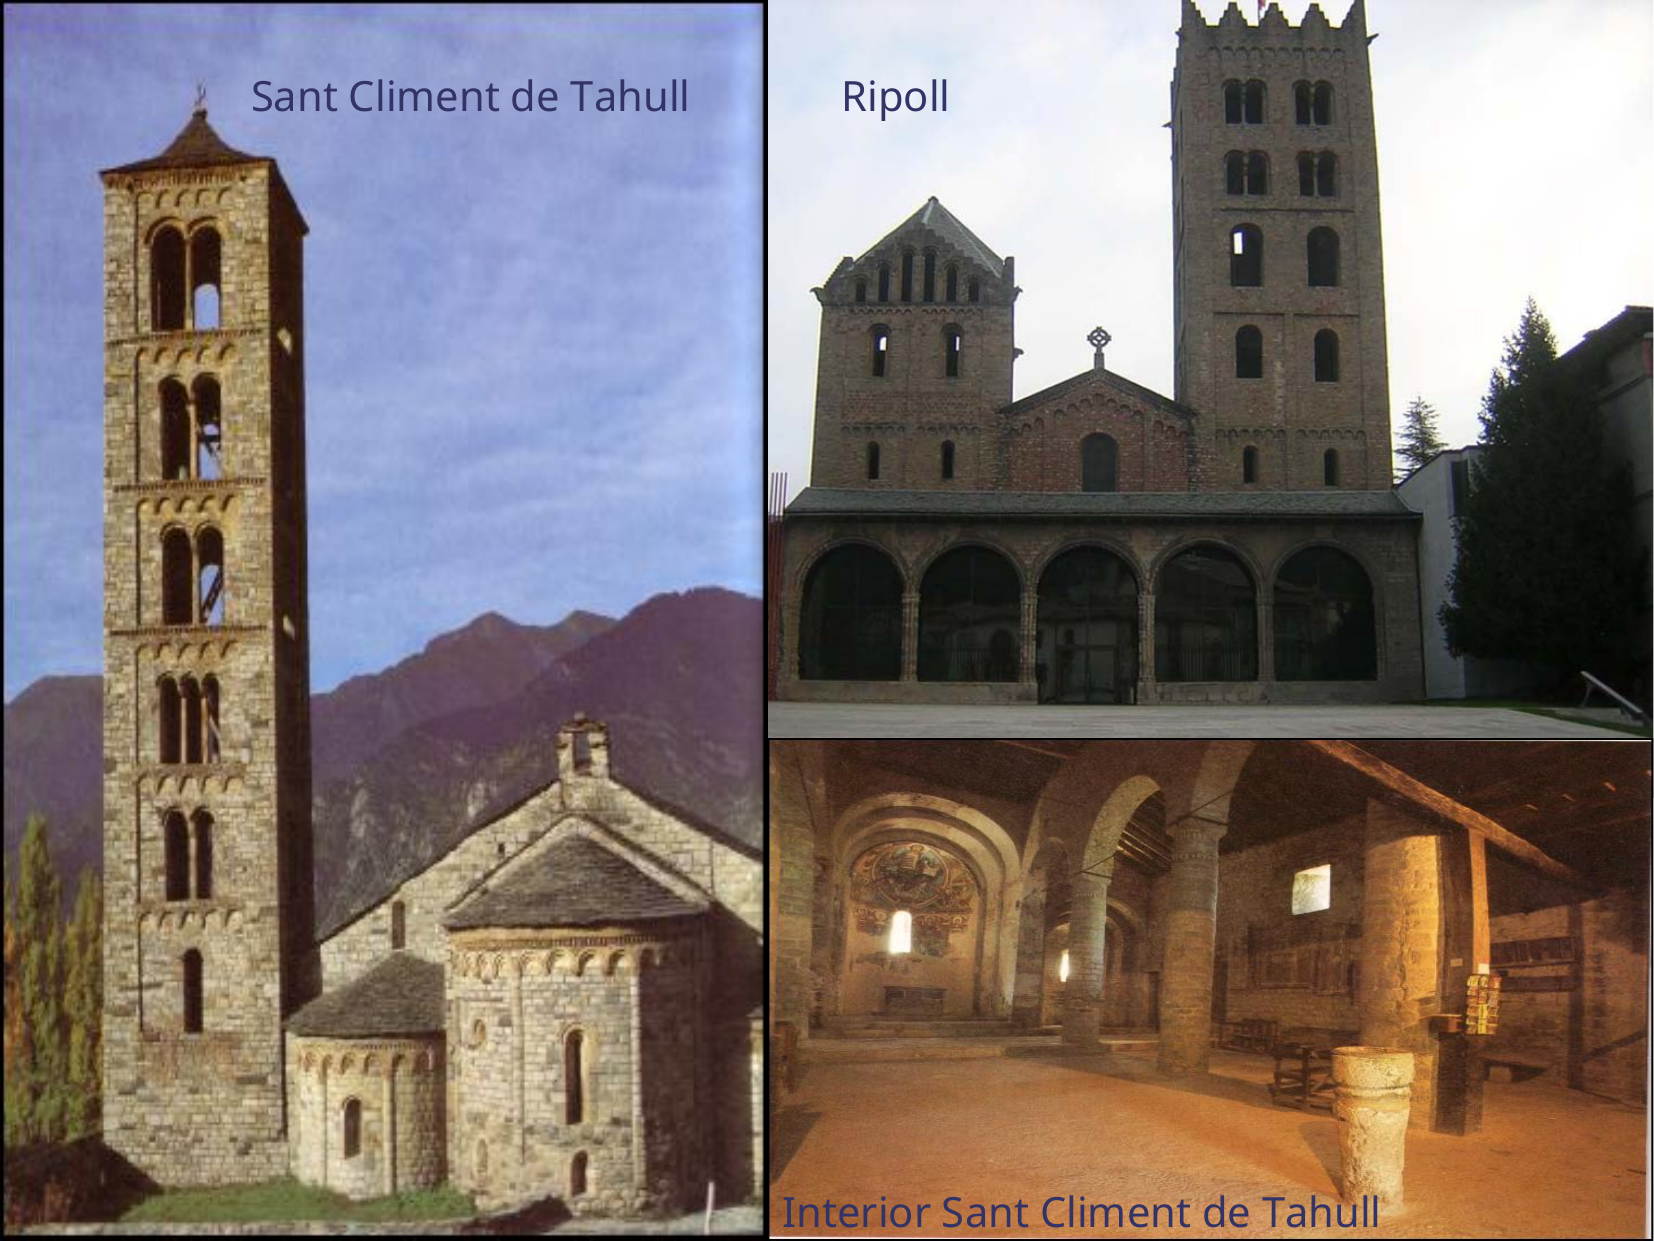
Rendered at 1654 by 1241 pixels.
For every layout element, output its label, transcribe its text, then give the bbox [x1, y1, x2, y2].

text_box Ripoll [826, 59, 963, 125]
text_box Sant Climent de Tahull [236, 59, 717, 125]
picture [0, 0, 1654, 1241]
text_box Interior Sant Climent de Tahull [768, 1175, 1398, 1241]
